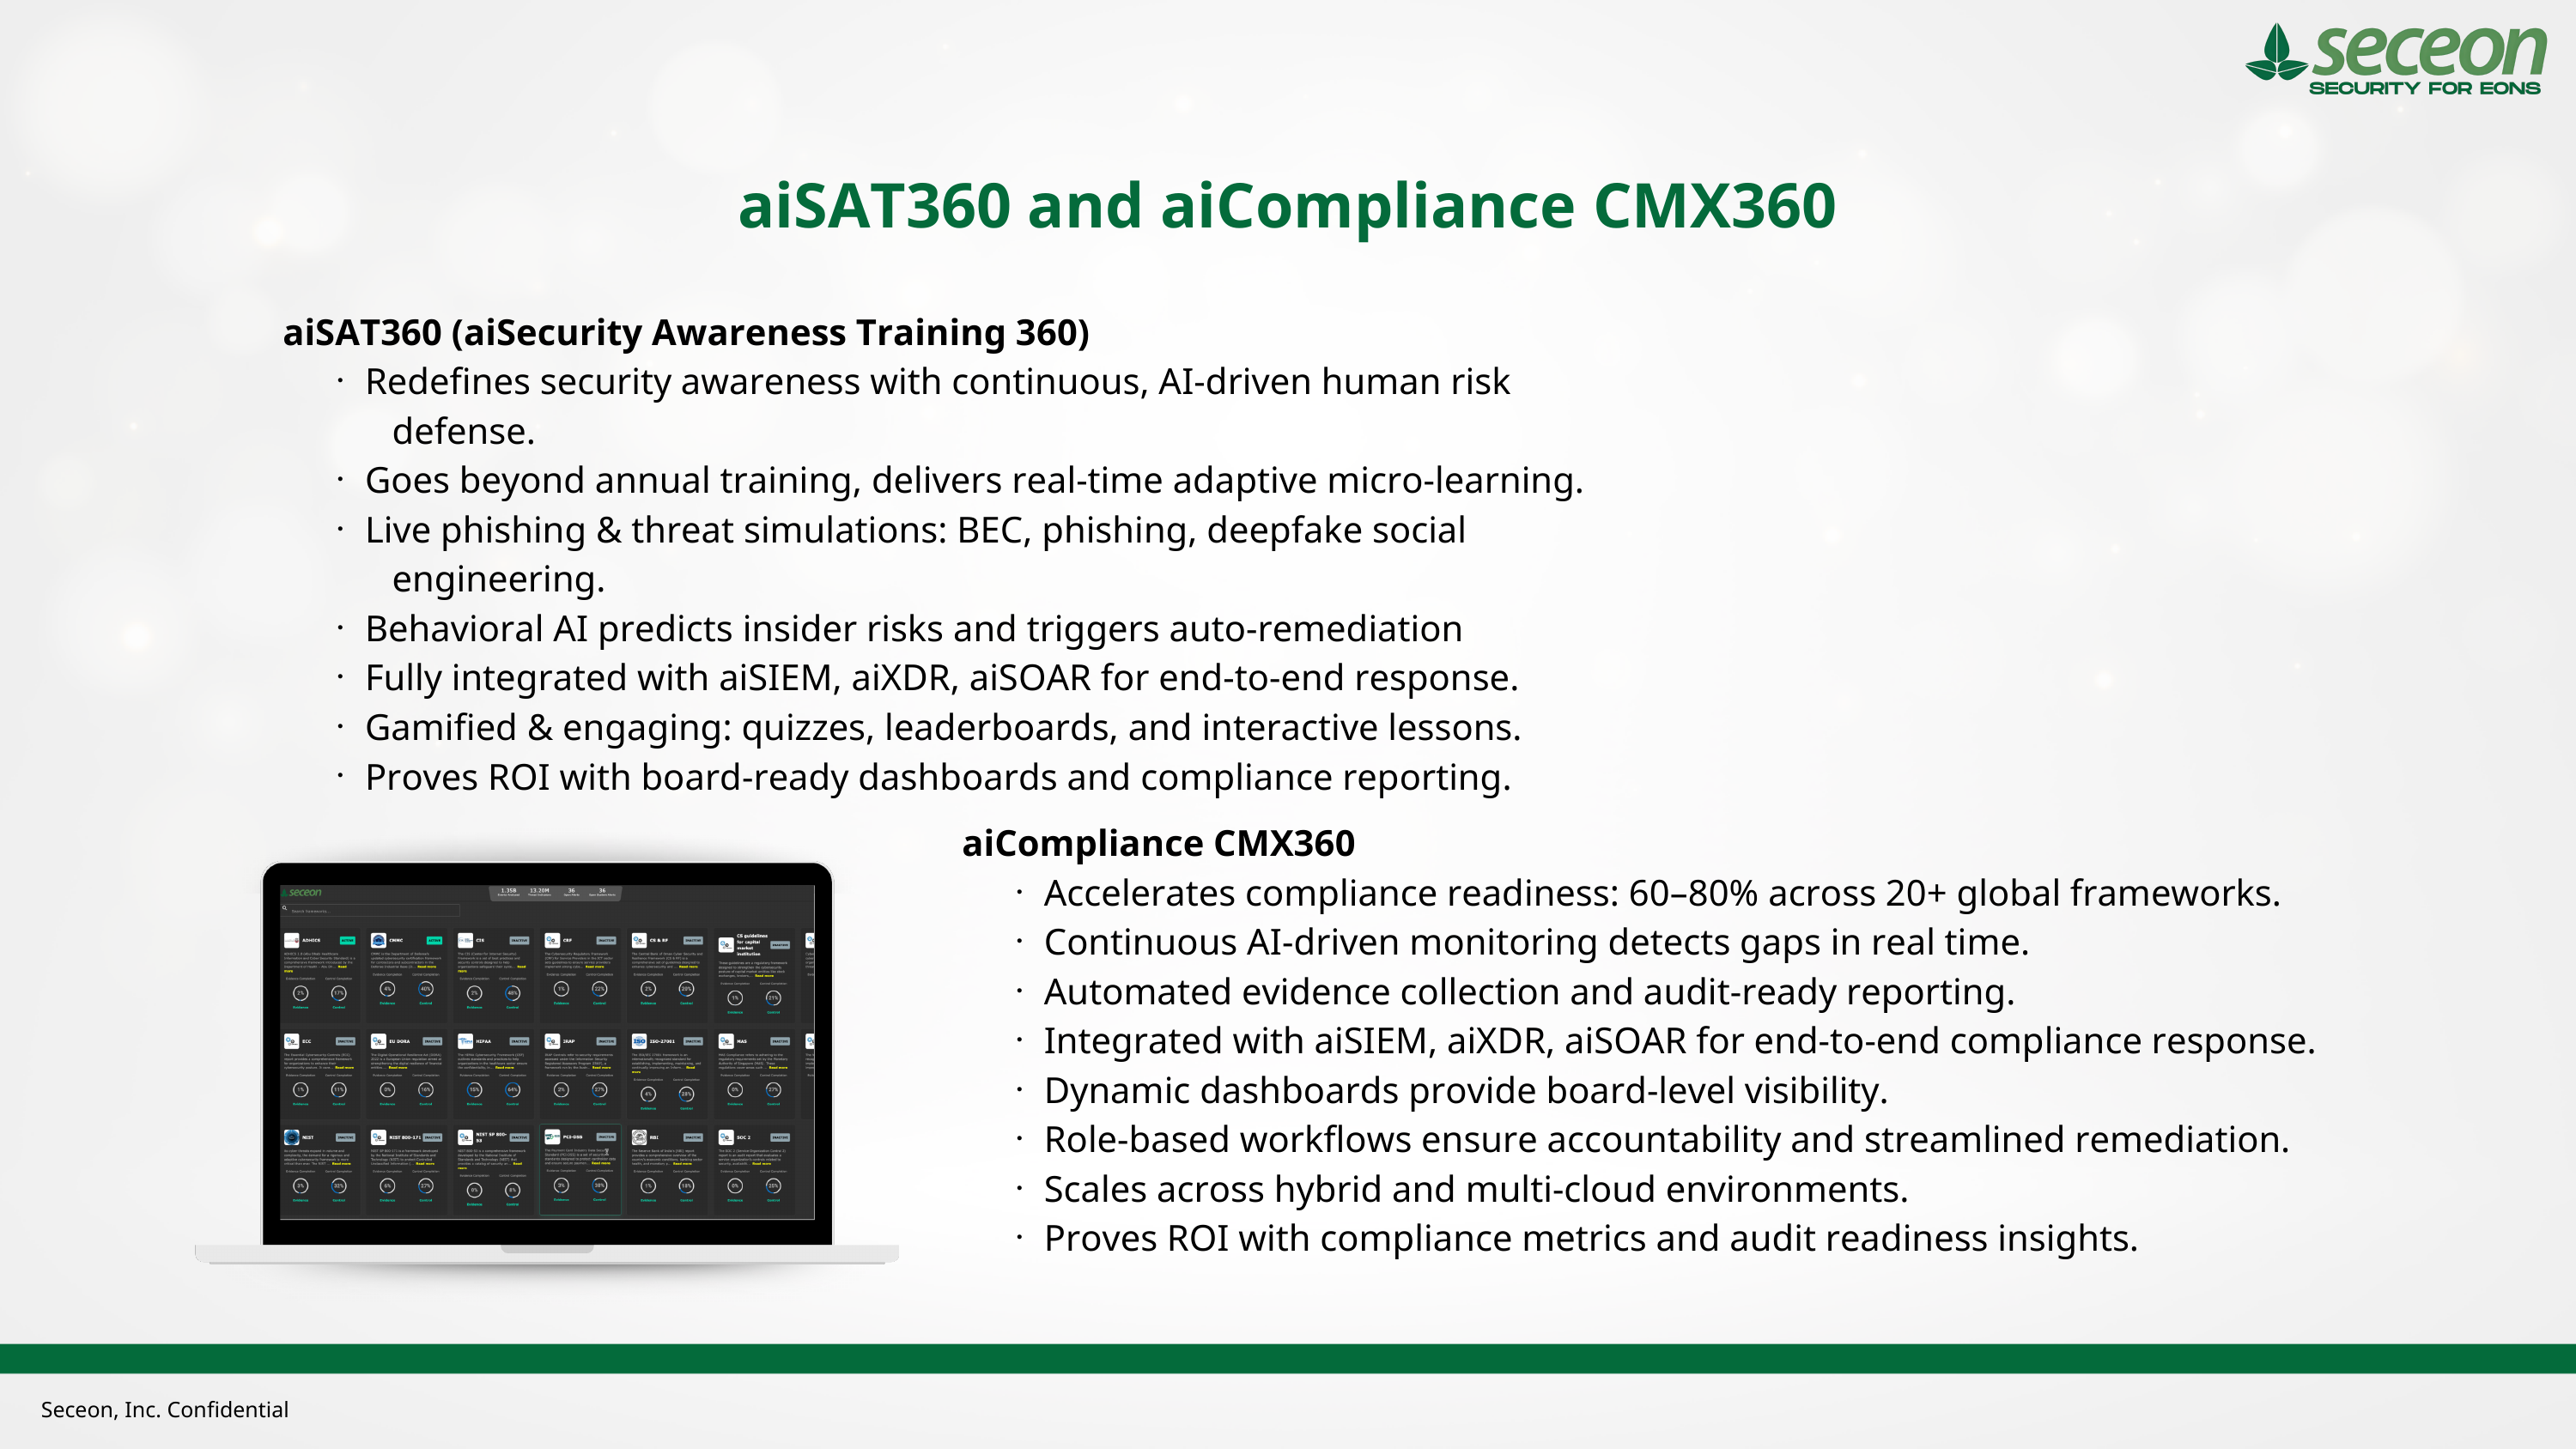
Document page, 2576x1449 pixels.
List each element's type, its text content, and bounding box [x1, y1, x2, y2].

text_box aiSAT360 (aiSecurity Awareness Training 360) Redefines security awareness with continuous, AI-driven human risk defense. Goes beyond annual training, delivers real-time adaptive micro-learning. Live phishing & threat simulations: BEC, phishing, deepfake social engineering. Behavioral AI predicts insider risks and triggers auto-remediation Fully integrated with aiSIEM, aiXDR, aiSOAR for end-to-end response. Gamified & engaging: quizzes, leaderboards, and interactive lessons. Proves ROI with board-ready dashboards and compliance reporting. [283, 303, 1639, 702]
text_box aiSAT360 and aiCompliance CMX360 [344, 136, 2232, 242]
text_box aiCompliance CMX360 Accelerates compliance readiness: 60–80% across 20+ global frameworks. Continuous AI-driven monitoring detects gaps in real time. Automated evidence collection and audit-ready reporting. Integrated with aiSIEM, aiXDR, aiSOAR for end-to-end compliance response. Dynamic dashboards provide board-level visibility. Role-based workflows ensure accountability and streamlined remediation. Scales across hybrid and multi-cloud environments. Proves ROI with compliance metrics and audit readiness insights. [962, 814, 2442, 1264]
picture [164, 813, 930, 1345]
